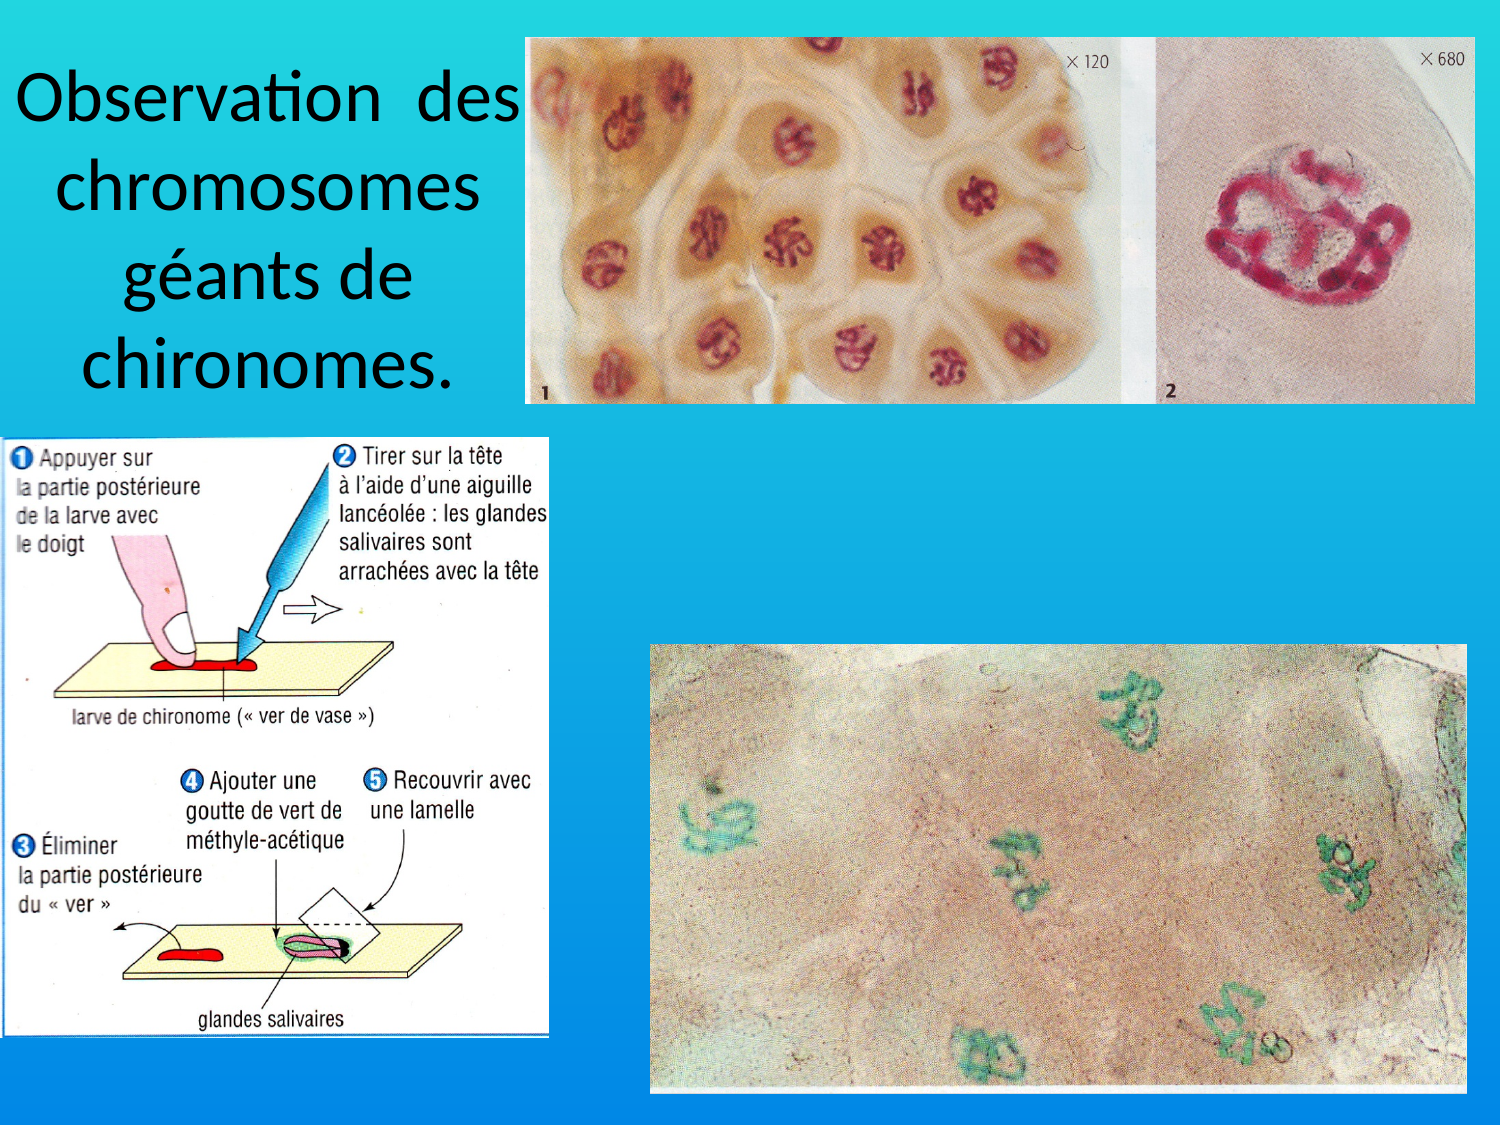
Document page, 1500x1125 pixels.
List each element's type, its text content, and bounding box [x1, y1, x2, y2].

picture [650, 645, 1467, 1094]
title Observation des chromosomes géants de chironomes. [0, 37, 538, 413]
picture [0, 437, 1500, 1038]
picture [525, 37, 1475, 404]
